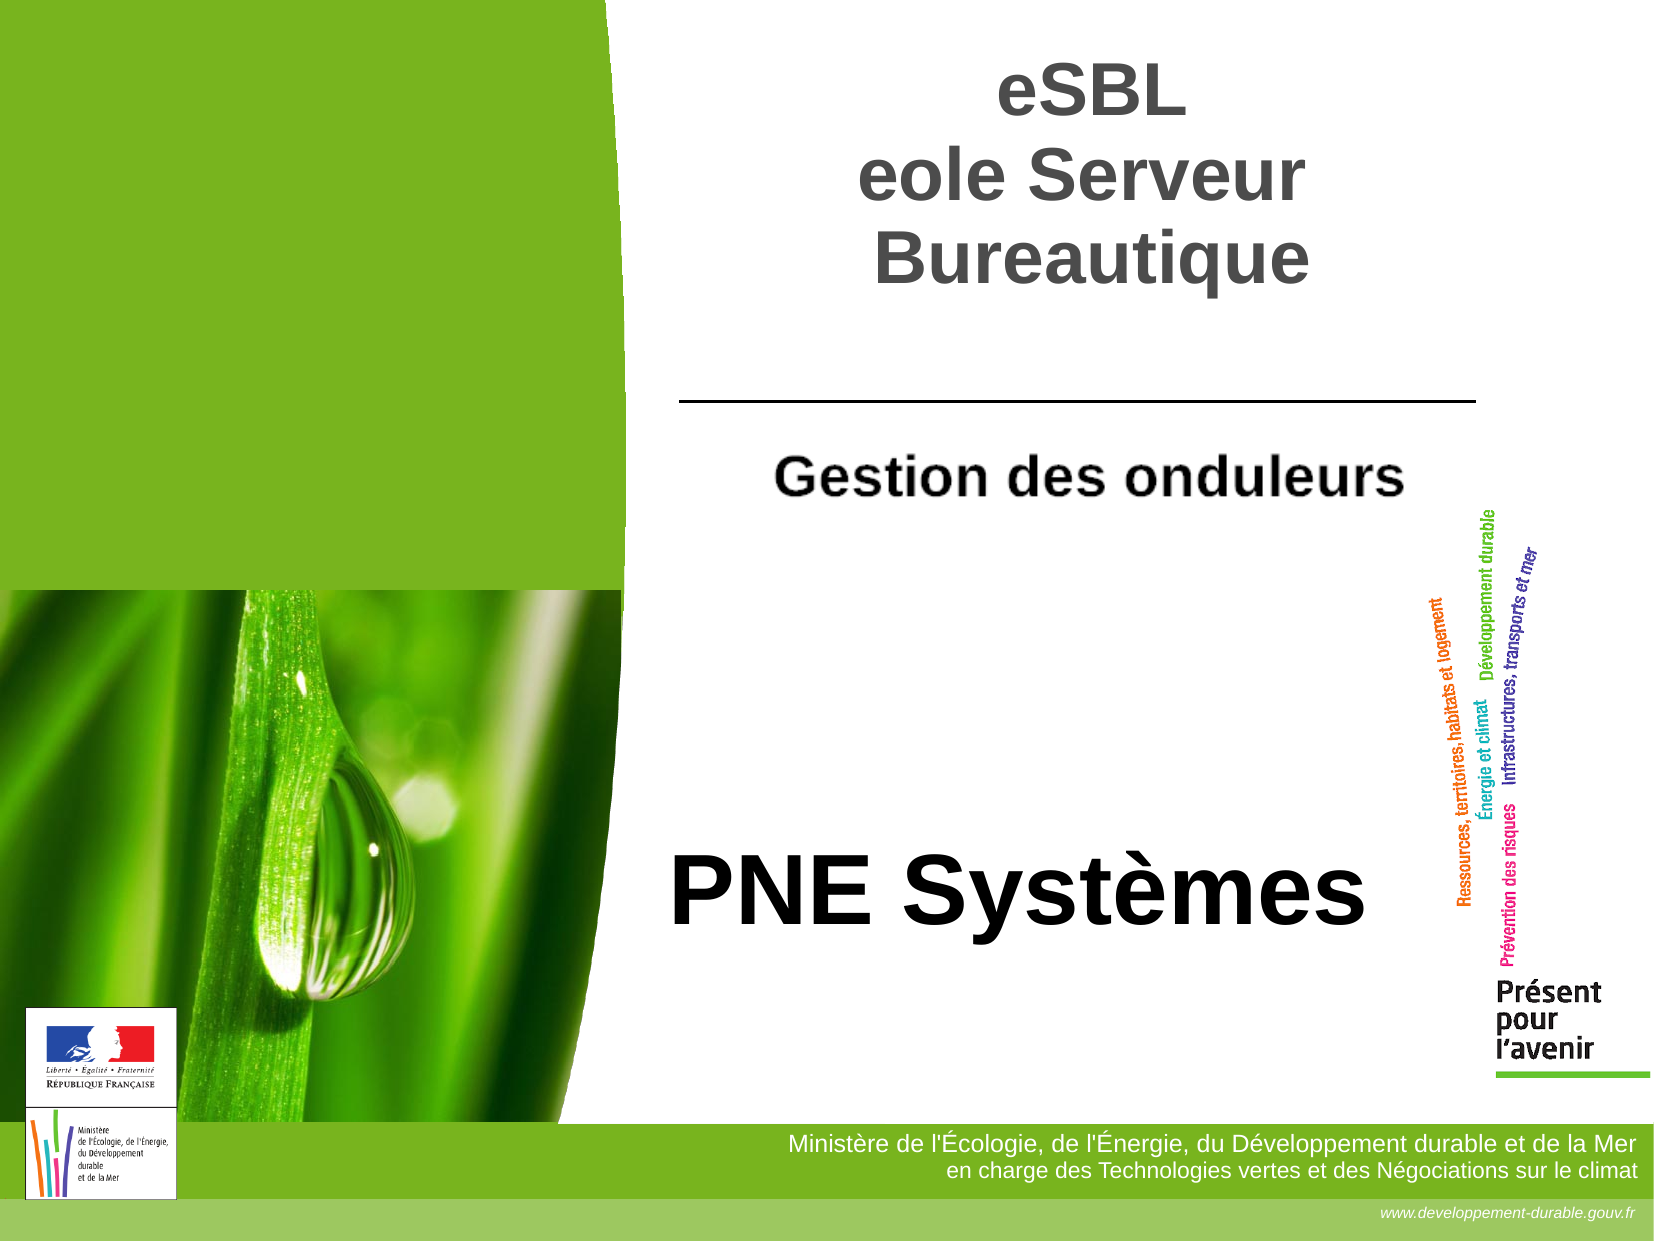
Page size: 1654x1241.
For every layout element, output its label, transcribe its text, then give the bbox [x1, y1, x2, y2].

text_box PNE Systèmes [649, 826, 1388, 954]
picture [0, 0, 1654, 1241]
title eSBL eole Serveur Bureautique [620, 47, 1565, 384]
